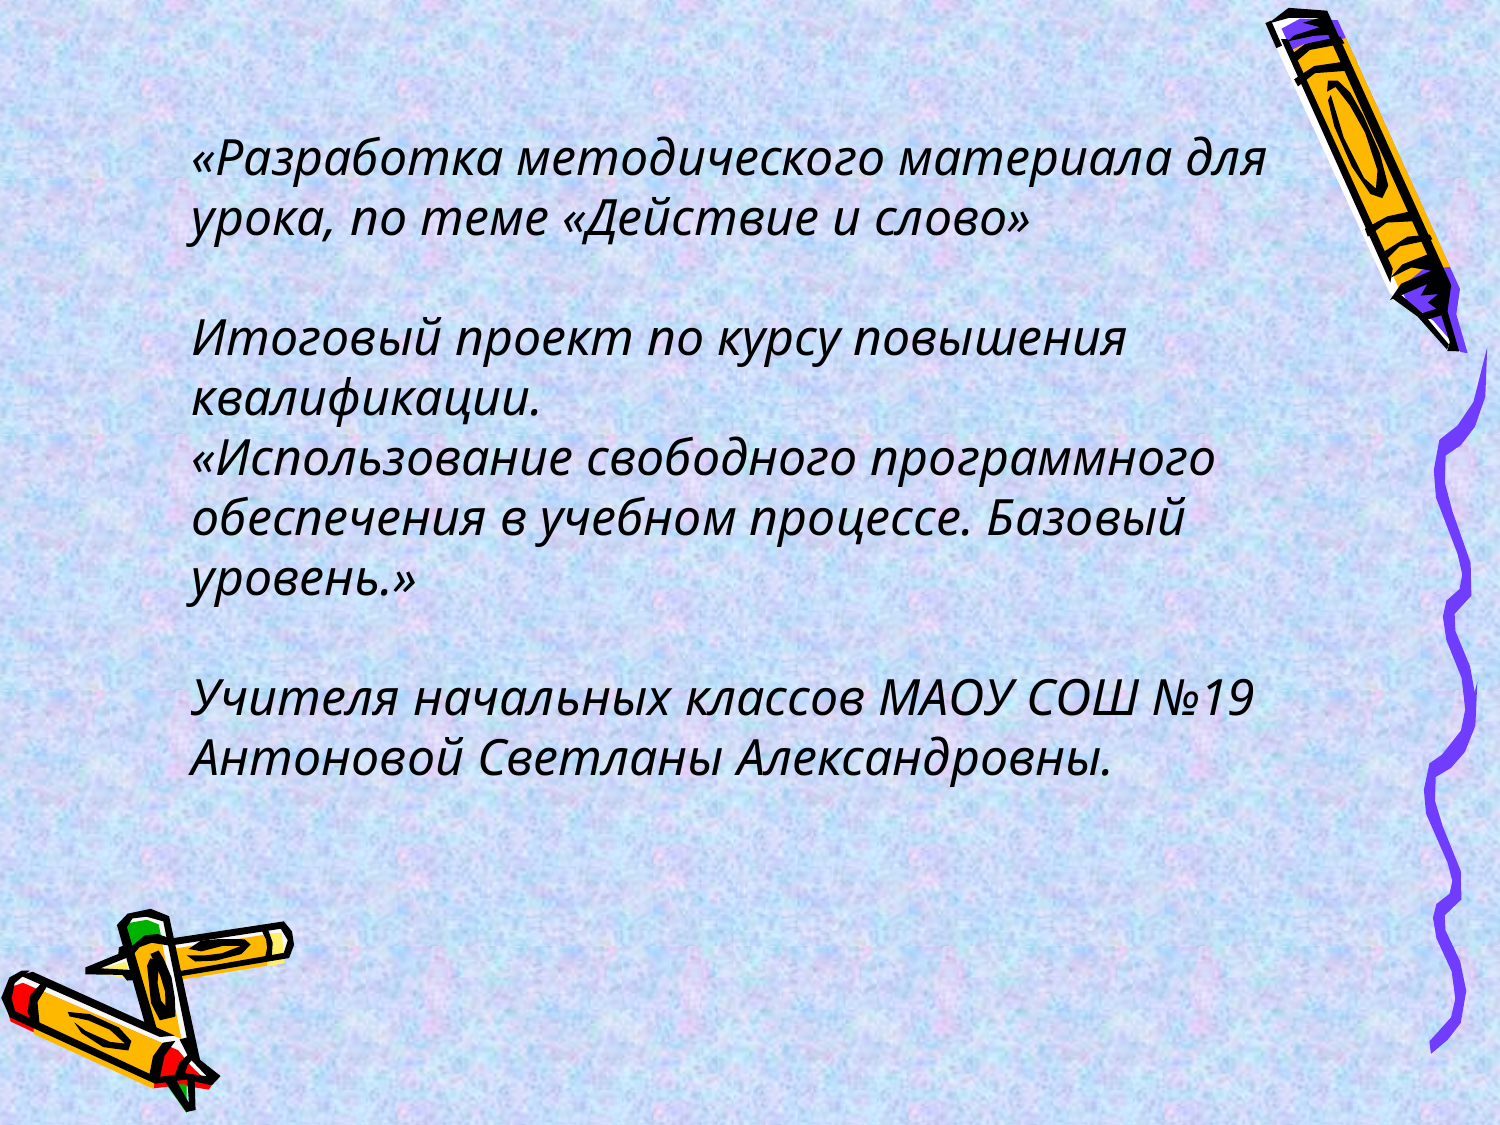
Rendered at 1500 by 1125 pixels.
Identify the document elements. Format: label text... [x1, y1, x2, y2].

text_box «Разработка методического материала для урока, по теме «Действие и слово» Итоговый проект по курсу повышения квалификации. «Использование свободного программного обеспечения в учебном процессе. Базовый уровень.» Учителя начальных классов МАОУ СОШ №19 Антоновой Светланы Александровны. [177, 118, 1388, 794]
picture [0, 0, 1500, 1125]
